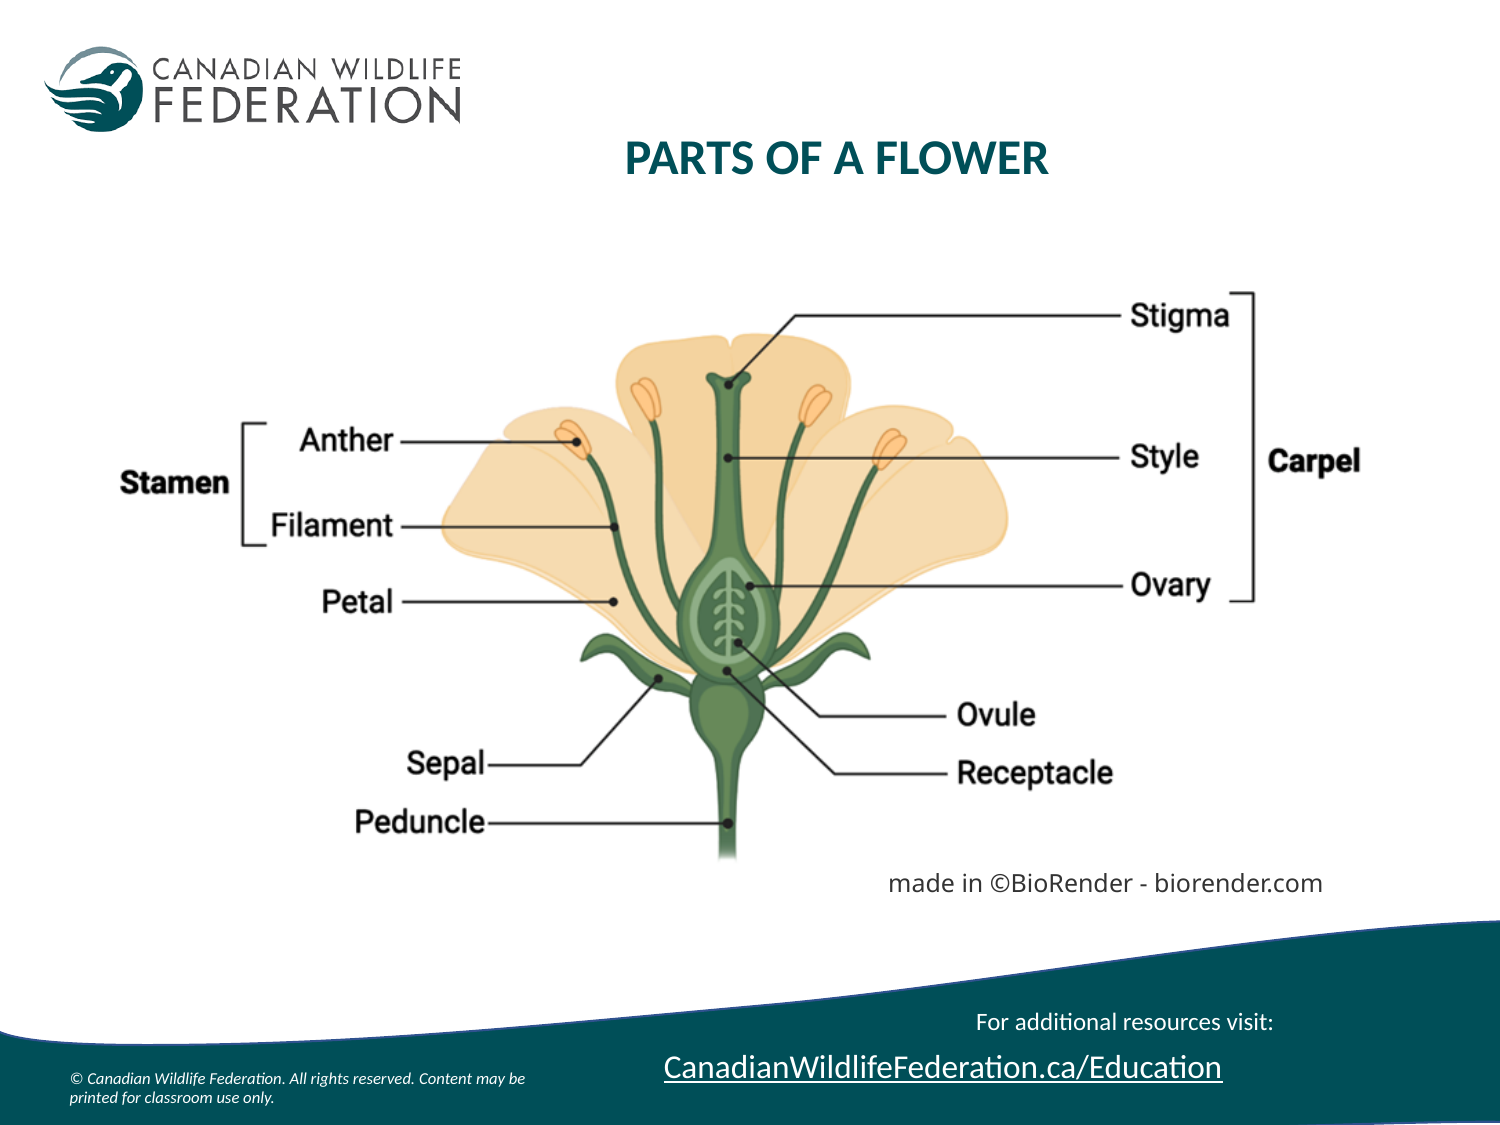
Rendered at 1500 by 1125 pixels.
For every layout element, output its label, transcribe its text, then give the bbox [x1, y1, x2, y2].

picture [44, 46, 460, 132]
text_box PARTS OF A FLOWER [610, 116, 1350, 192]
text_box [0, 921, 1500, 1125]
text_box made in ©BioRender - biorender.com [873, 860, 1500, 906]
text_box CanadianWildlifeFederation.ca/Education [648, 1037, 1438, 1094]
text_box For additional resources visit: [961, 998, 1438, 1044]
picture [86, 192, 1431, 902]
text_box © Canadian Wildlife Federation. All rights reserved. Content may be printed for classroom use only. [54, 1059, 562, 1116]
